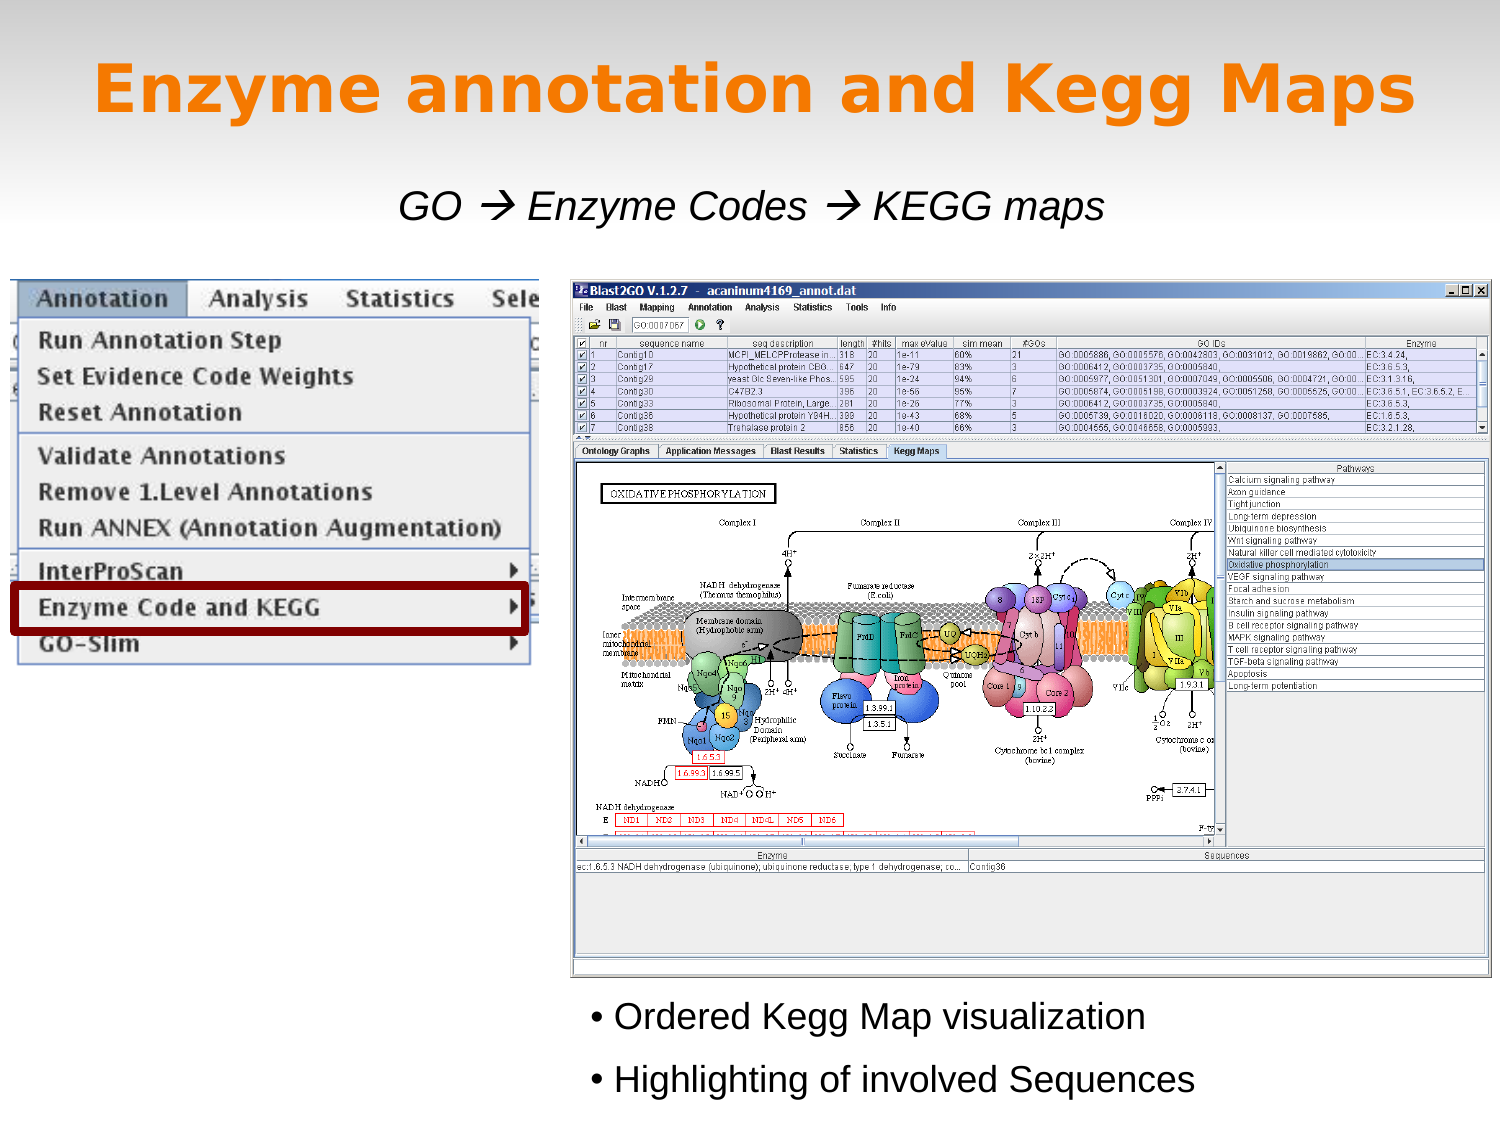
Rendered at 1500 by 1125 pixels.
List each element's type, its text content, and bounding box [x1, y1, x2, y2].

text_box GO  Enzyme Codes  KEGG maps [371, 175, 1323, 238]
picture [570, 279, 1492, 978]
picture [10, 279, 539, 675]
picture [19, 590, 521, 627]
title Enzyme annotation and Kegg Maps [11, 26, 1500, 152]
text_box Ordered Kegg Map visualization Highlighting of involved Sequences [575, 990, 1273, 1108]
